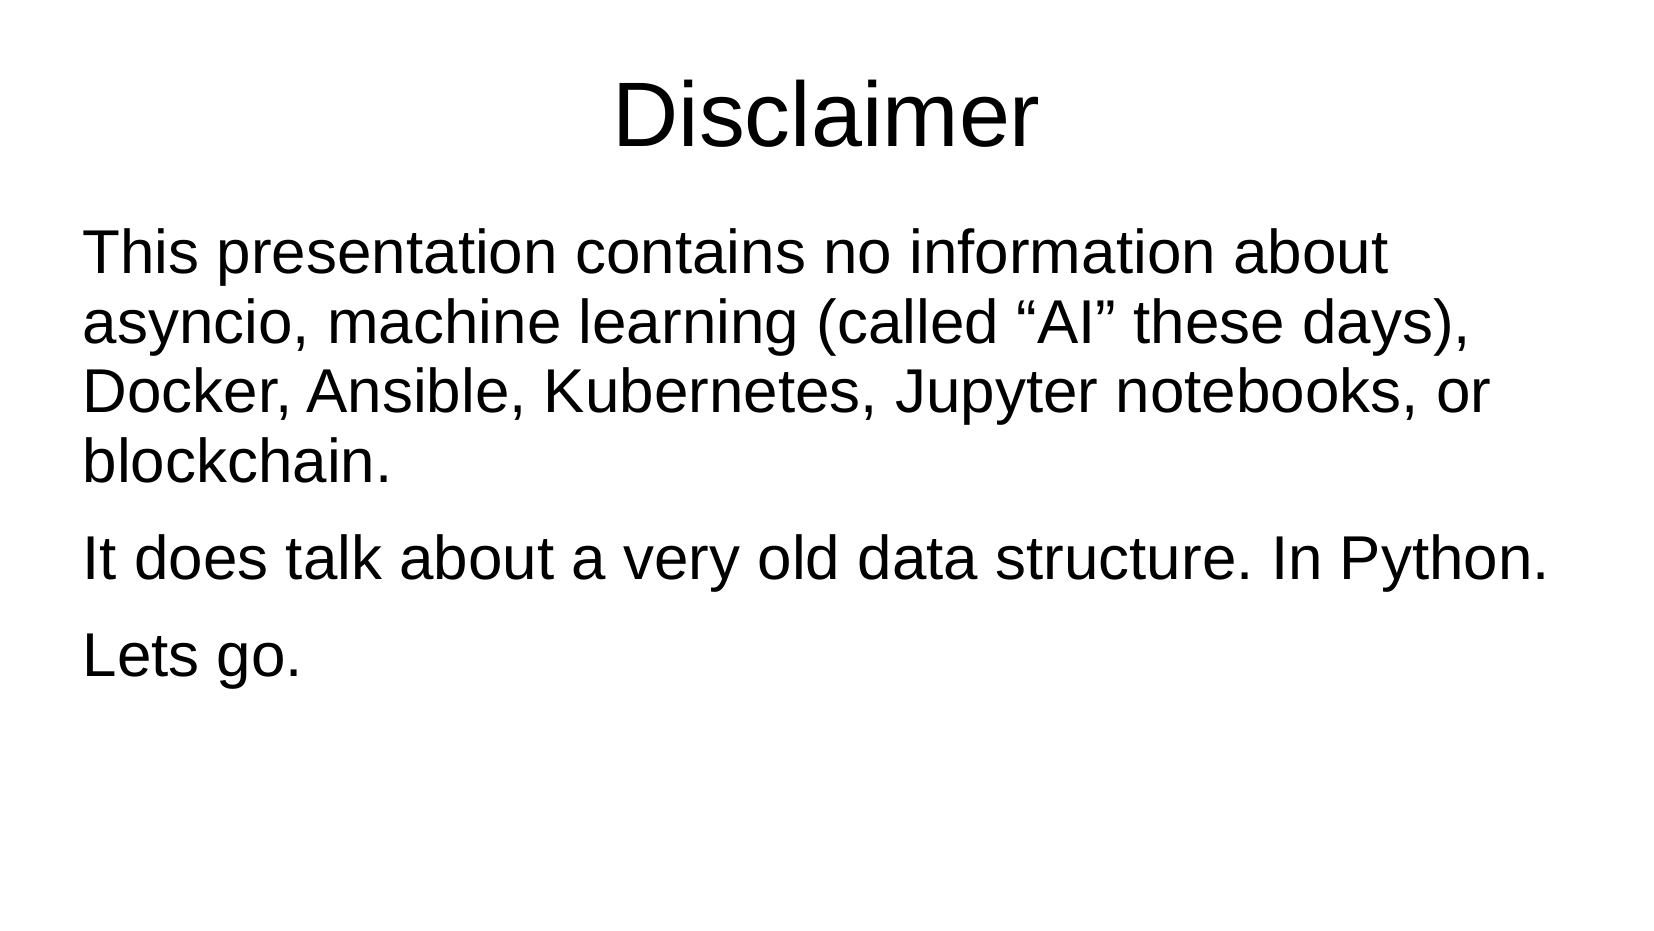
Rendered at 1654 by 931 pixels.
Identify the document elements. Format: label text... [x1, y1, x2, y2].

list This presentation contains no information about asyncio, machine learning (called “AI” these days), Docker, Ansible, Kubernetes, Jupyter notebooks, or blockchain. It does talk about a very old data structure. In Python. Lets go. [82, 217, 1571, 758]
title Disclaimer [82, 37, 1571, 193]
